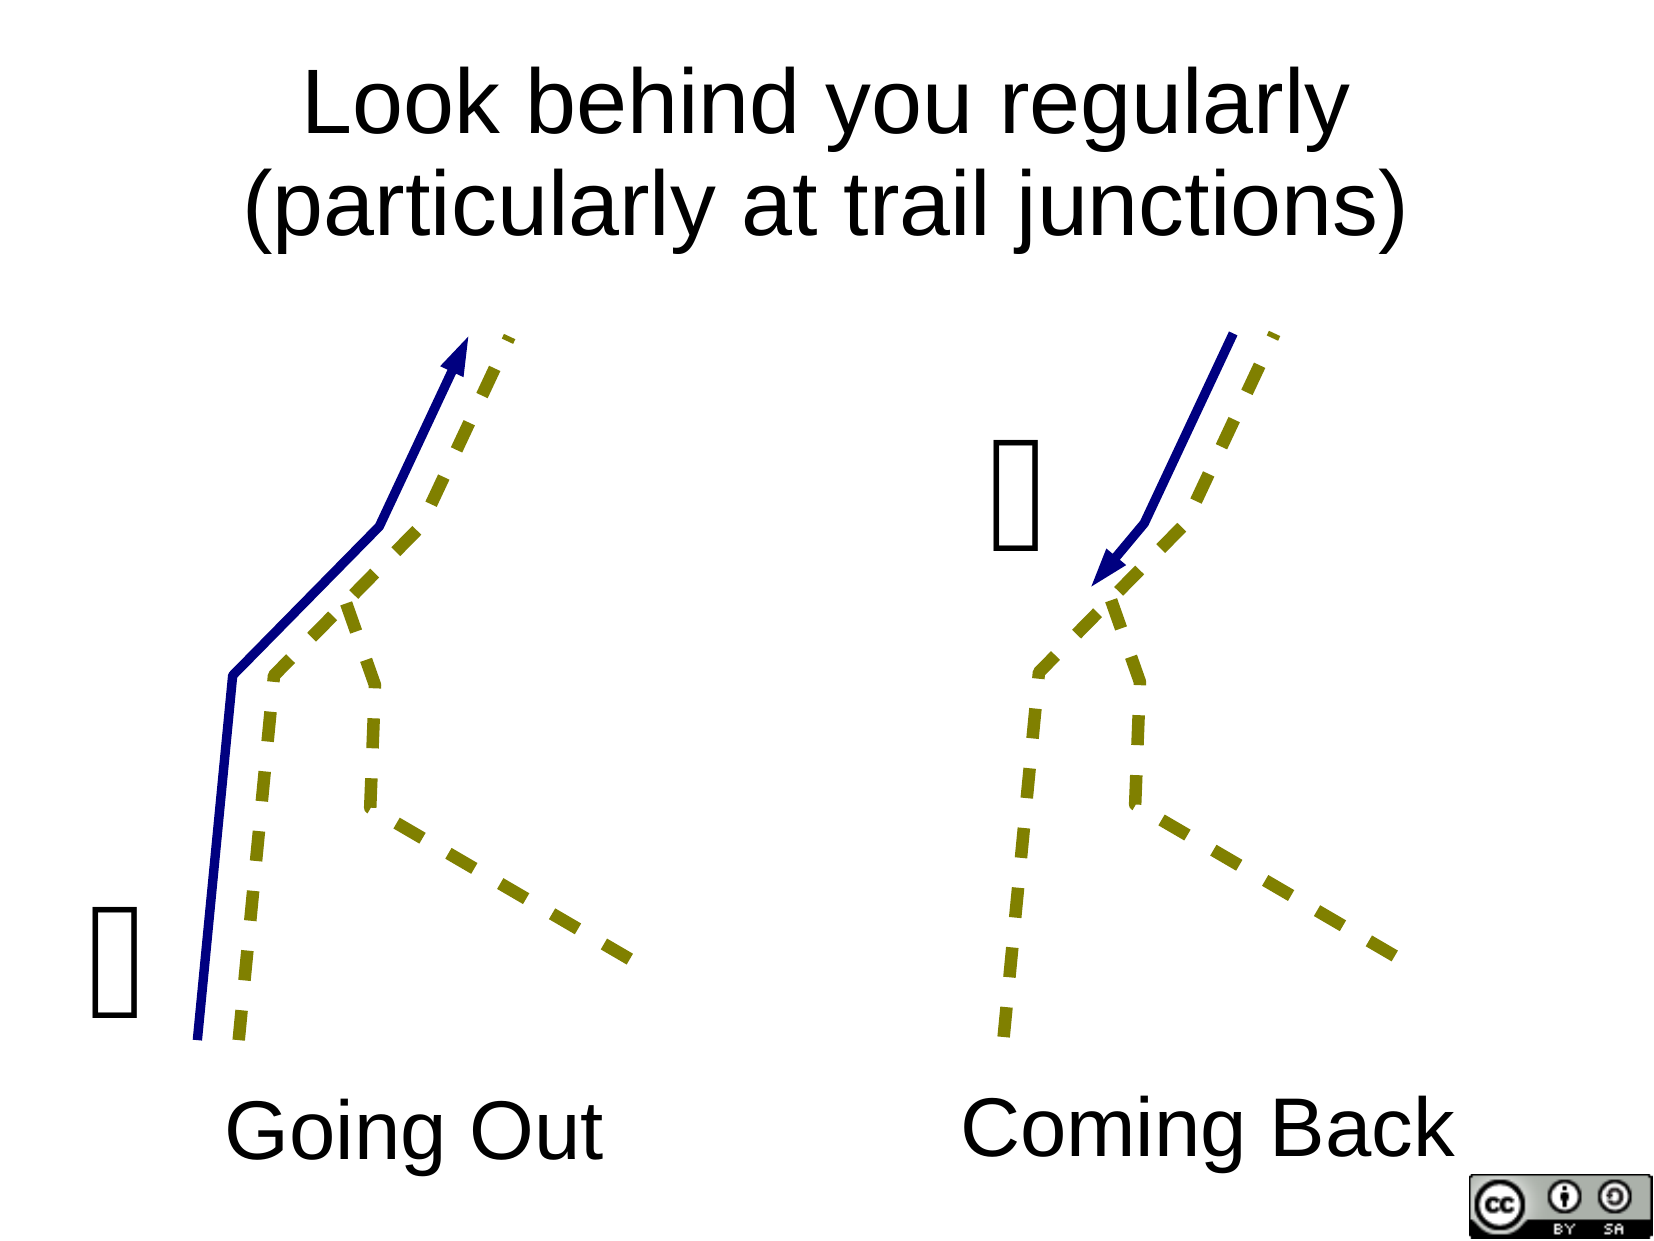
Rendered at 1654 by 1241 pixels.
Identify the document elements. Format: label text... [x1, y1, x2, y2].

picture [1469, 1174, 1653, 1239]
text_box  [72, 895, 269, 1078]
title Look behind you regularly (particularly at trail junctions) [82, 49, 1571, 257]
text_box Going Out [210, 1077, 620, 1185]
text_box Coming Back [945, 1073, 1471, 1182]
text_box  [973, 428, 1170, 611]
